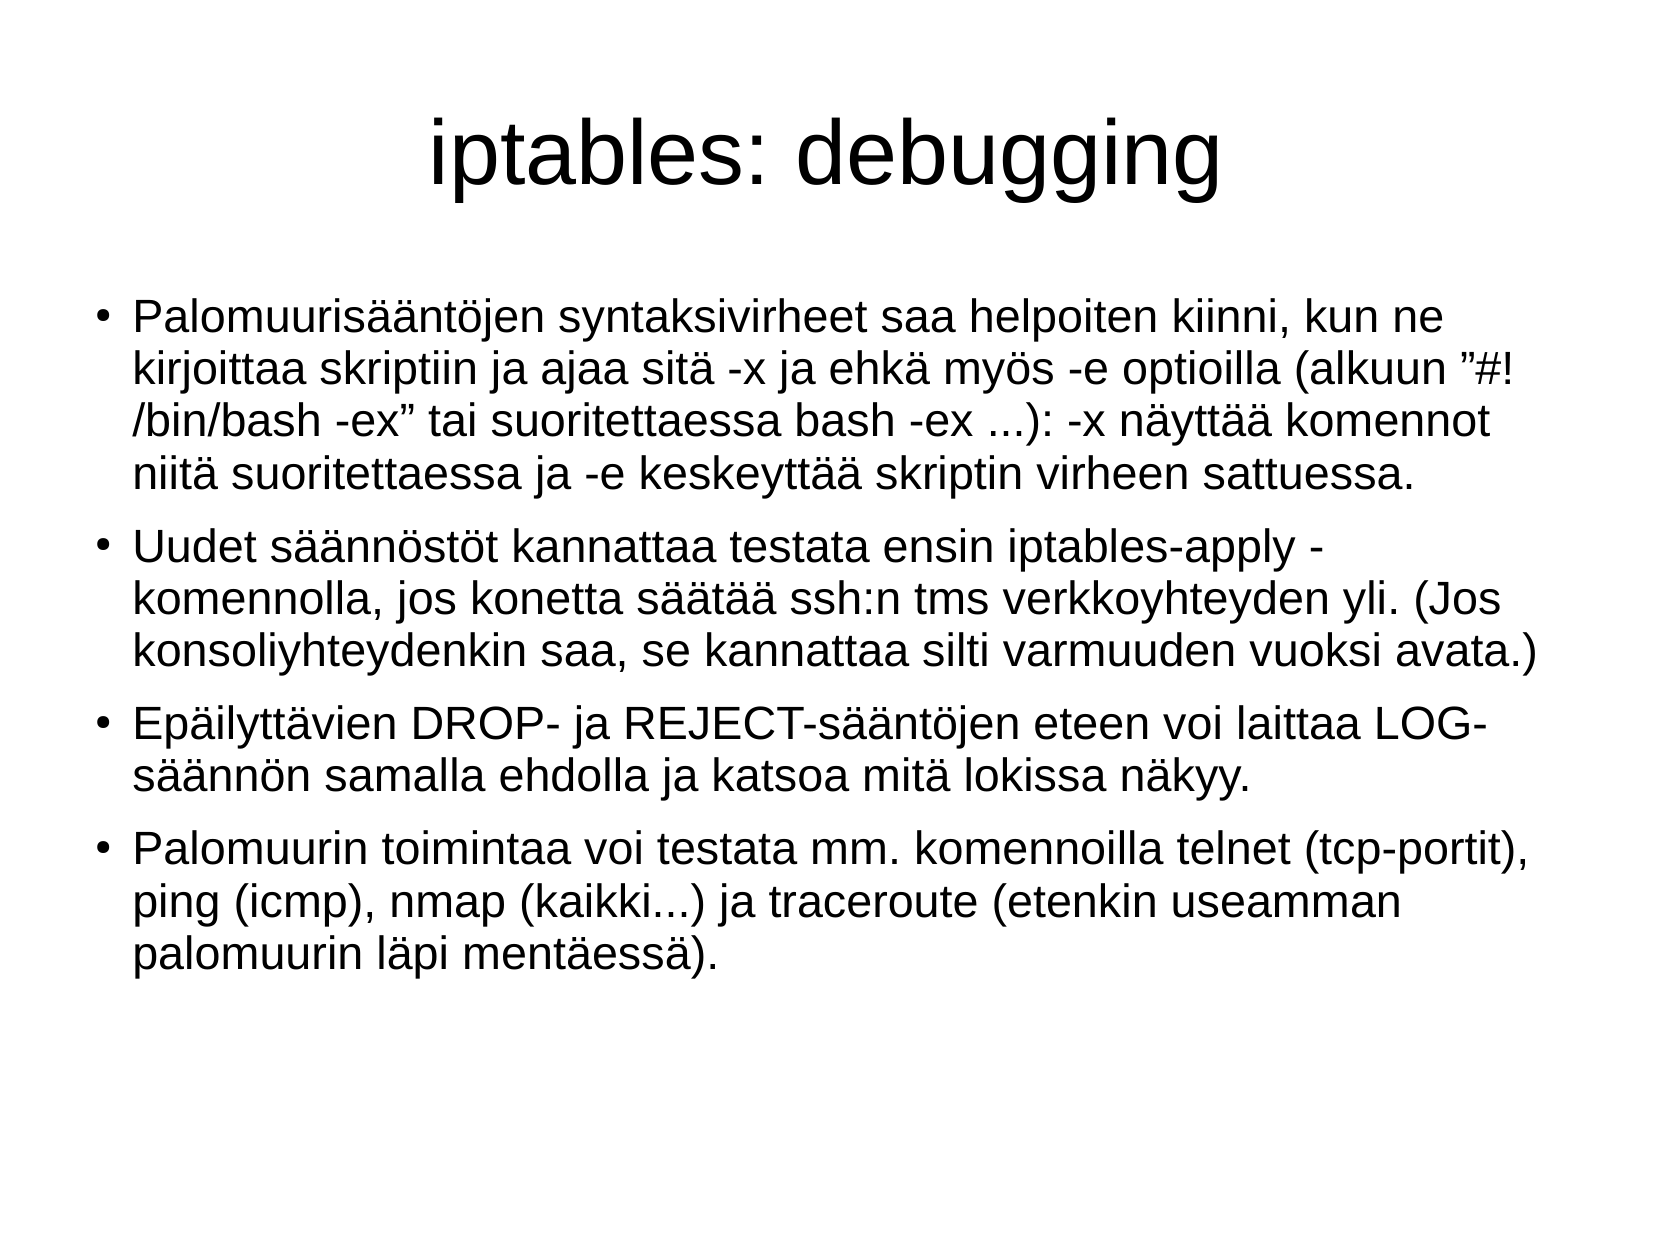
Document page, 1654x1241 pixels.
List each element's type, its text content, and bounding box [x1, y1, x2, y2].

title iptables: debugging [82, 49, 1571, 257]
list Palomuurisääntöjen syntaksivirheet saa helpoiten kiinni, kun ne kirjoittaa skriptiin ja ajaa sitä -x ja ehkä myös -e optioilla (alkuun ”#! /bin/bash -ex” tai suoritettaessa bash -ex ...): -x näyttää komennot niitä suoritettaessa ja -e keskeyttää skriptin virheen sattuessa. Uudet säännöstöt kannattaa testata ensin iptables-apply -komennolla, jos konetta säätää ssh:n tms verkkoyhteyden yli. (Jos konsoliyhteydenkin saa, se kannattaa silti varmuuden vuoksi avata.) Epäilyttävien DROP- ja REJECT-sääntöjen eteen voi laittaa LOG-säännön samalla ehdolla ja katsoa mitä lokissa näkyy. Palomuurin toimintaa voi testata mm. komennoilla telnet (tcp-portit), ping (icmp), nmap (kaikki...) ja traceroute (etenkin useamman palomuurin läpi mentäessä). [82, 290, 1571, 1010]
